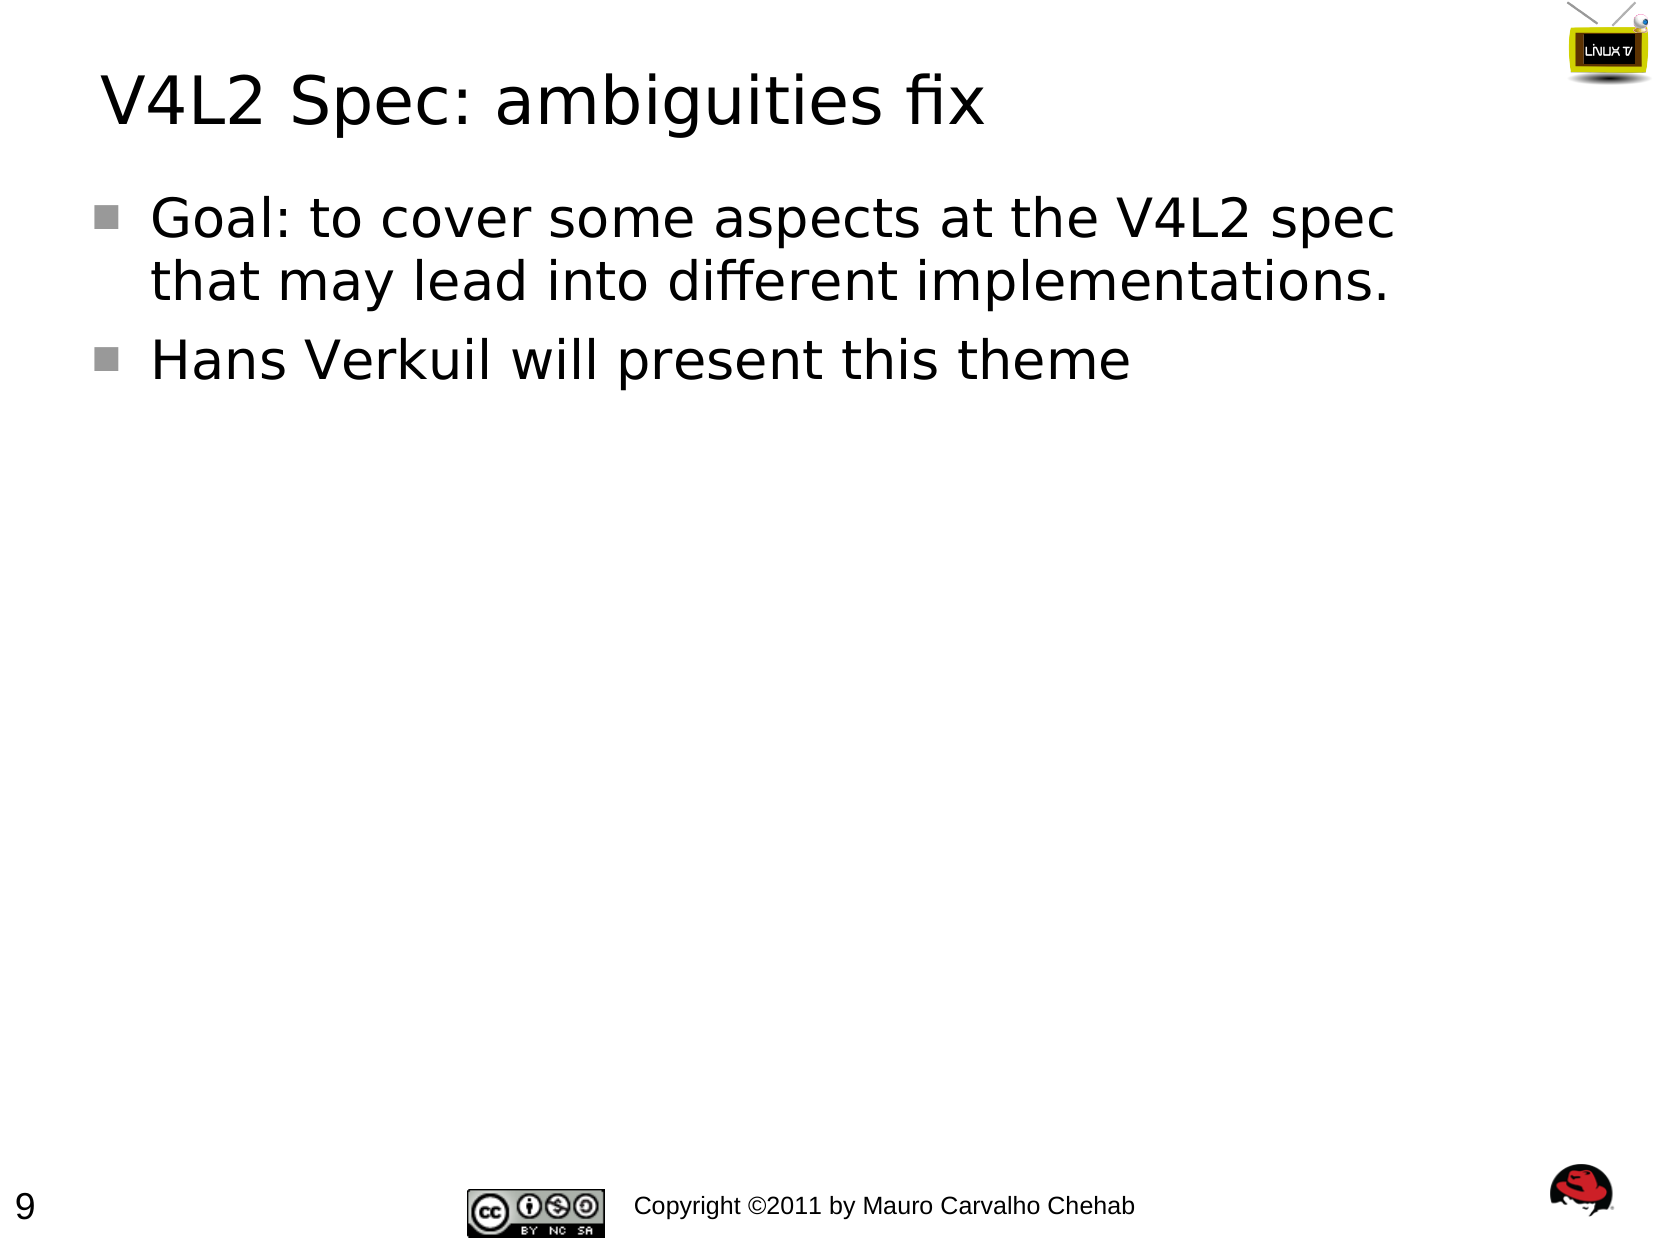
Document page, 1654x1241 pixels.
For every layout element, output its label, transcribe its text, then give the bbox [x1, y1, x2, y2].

title V4L2 Spec: ambiguities fix [100, 45, 1506, 157]
list Goal: to cover some aspects at the V4L2 spec that may lead into different implementations. Hans Verkuil will present this theme [94, 187, 1500, 1174]
picture [467, 1189, 605, 1238]
picture [1564, 0, 1654, 89]
picture [1549, 1162, 1619, 1224]
